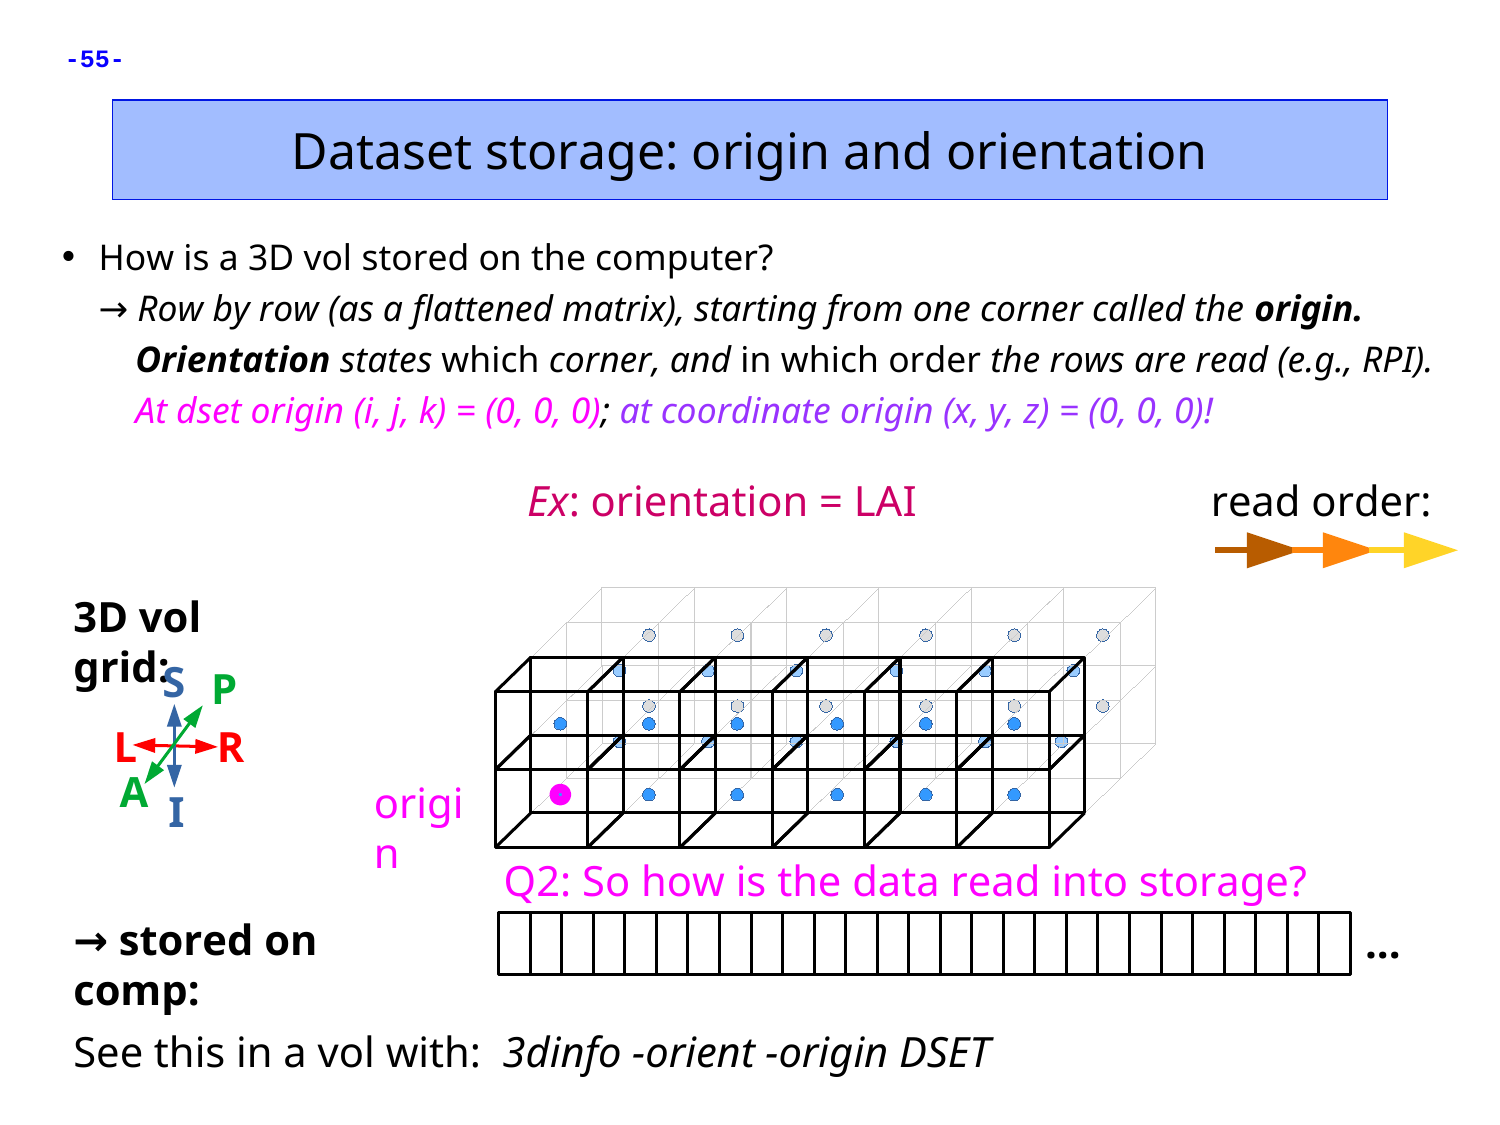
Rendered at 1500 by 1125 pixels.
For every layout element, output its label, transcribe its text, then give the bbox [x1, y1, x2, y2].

text_box origin [359, 769, 496, 835]
text_box [1007, 628, 1021, 642]
text_box Ex: orientation = LAI [512, 466, 1026, 542]
text_box [1096, 701, 1110, 713]
text_box [819, 701, 833, 713]
text_box [613, 666, 622, 677]
text_box ... [1350, 909, 1456, 975]
text_box [731, 701, 744, 713]
text_box [890, 666, 898, 677]
text_box [731, 628, 744, 642]
text_box [830, 717, 844, 731]
text_box [642, 701, 656, 713]
text_box [553, 717, 567, 731]
text_box See this in a vol with: 3dinfo -orient -origin DSET [58, 1018, 1432, 1084]
text_box [789, 737, 802, 743]
text_box [979, 666, 991, 677]
text_box I [153, 778, 209, 844]
text_box How is a 3D vol stored on the computer? → Row by row (as a flattened matrix), starting from one corner called the origin. Orientation states which corner, and in which order the rows are read (e.g., RPI). At dset origin (i, j, k) = (0, 0, 0); at coordinate origin (x, y, z) = (0, 0, 0)! [46, 226, 1489, 376]
text_box read order: [1196, 466, 1458, 539]
text_box [702, 666, 714, 677]
text_box [1055, 737, 1063, 743]
text_box A [104, 758, 157, 824]
text_box [1055, 744, 1068, 748]
text_box → stored on comp: [58, 906, 470, 981]
text_box [792, 666, 803, 677]
text_box [642, 717, 656, 731]
text_box [553, 788, 567, 801]
text_box Q2: So how is the data read into storage? [488, 847, 1365, 913]
text_box [730, 788, 744, 801]
text_box [978, 737, 987, 743]
text_box [642, 788, 656, 801]
text_box [919, 717, 933, 731]
text_box [919, 628, 933, 642]
text_box [830, 788, 844, 801]
text_box L [98, 713, 151, 779]
text_box [1008, 701, 1021, 713]
text_box [919, 701, 933, 713]
text_box Dataset storage: origin and orientation [112, 99, 1388, 200]
text_box [819, 628, 833, 642]
text_box [642, 628, 656, 642]
text_box R [202, 713, 254, 779]
text_box 3D vol grid: [58, 583, 320, 649]
text_box S [147, 648, 203, 714]
text_box [1007, 717, 1021, 731]
text_box [1007, 788, 1021, 801]
text_box [919, 788, 933, 801]
text_box [1069, 666, 1080, 677]
text_box [1096, 628, 1110, 642]
text_box [701, 737, 710, 743]
text_box [730, 717, 744, 731]
text_box P [198, 655, 248, 721]
